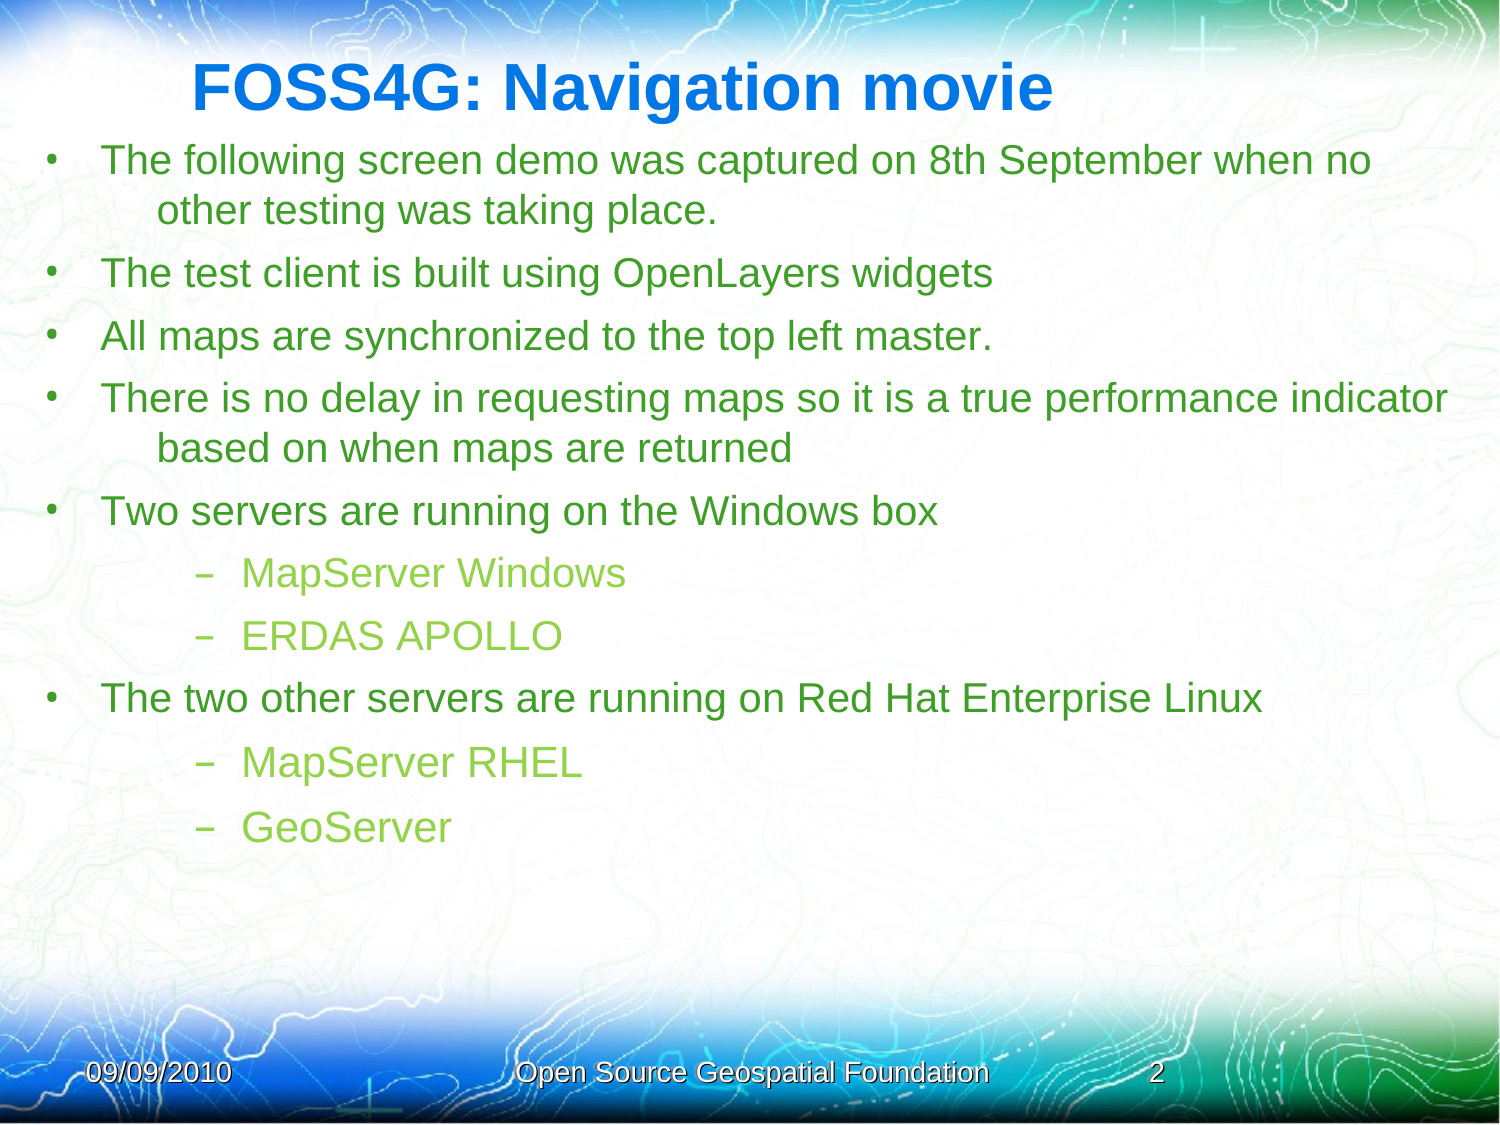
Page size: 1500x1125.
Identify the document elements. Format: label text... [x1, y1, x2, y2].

title FOSS4G: Navigation movie [177, 33, 1477, 125]
text_box [1189, 1107, 1200, 1112]
text_box [1265, 1087, 1272, 1103]
text_box [1258, 1101, 1263, 1112]
text_box [1196, 1090, 1201, 1101]
text_box [1134, 1045, 1447, 1112]
text_box [1270, 1104, 1275, 1112]
text_box 09/09/2010 [71, 1045, 355, 1112]
text_box Open Source Geospatial Foundation [383, 1045, 1123, 1112]
list The following screen demo was captured on 8th September when no other testing was taking place. The test client is built using OpenLayers widgets All maps are synchronized to the top left master. There is no delay in requesting maps so it is a true performance indicator based on when maps are returned Two servers are running on the Windows box MapServer Windows ERDAS APOLLO The two other servers are running on Red Hat Enterprise Linux MapServer RHEL GeoServer [29, 125, 1477, 1012]
